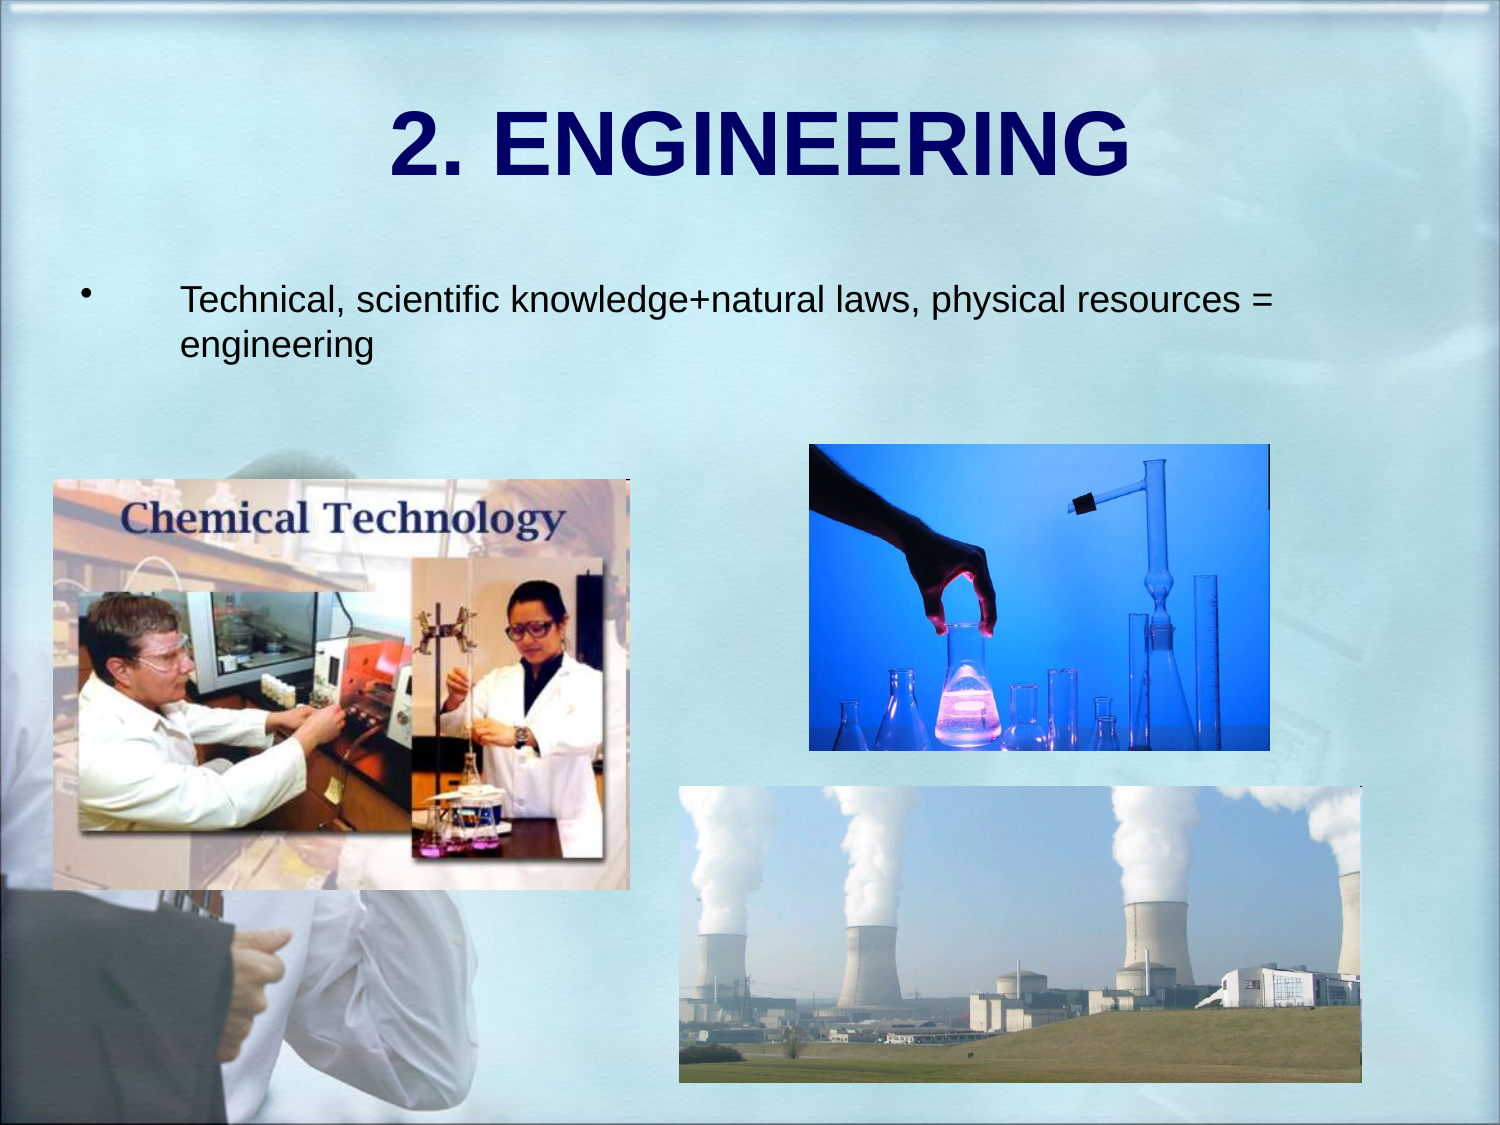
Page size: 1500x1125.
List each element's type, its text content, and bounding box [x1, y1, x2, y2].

title 2. ENGINEERING [64, 45, 1459, 233]
picture [0, 0, 1500, 1125]
list Technical, scientific knowledge+natural laws, physical resources = engineering [64, 267, 1459, 1010]
